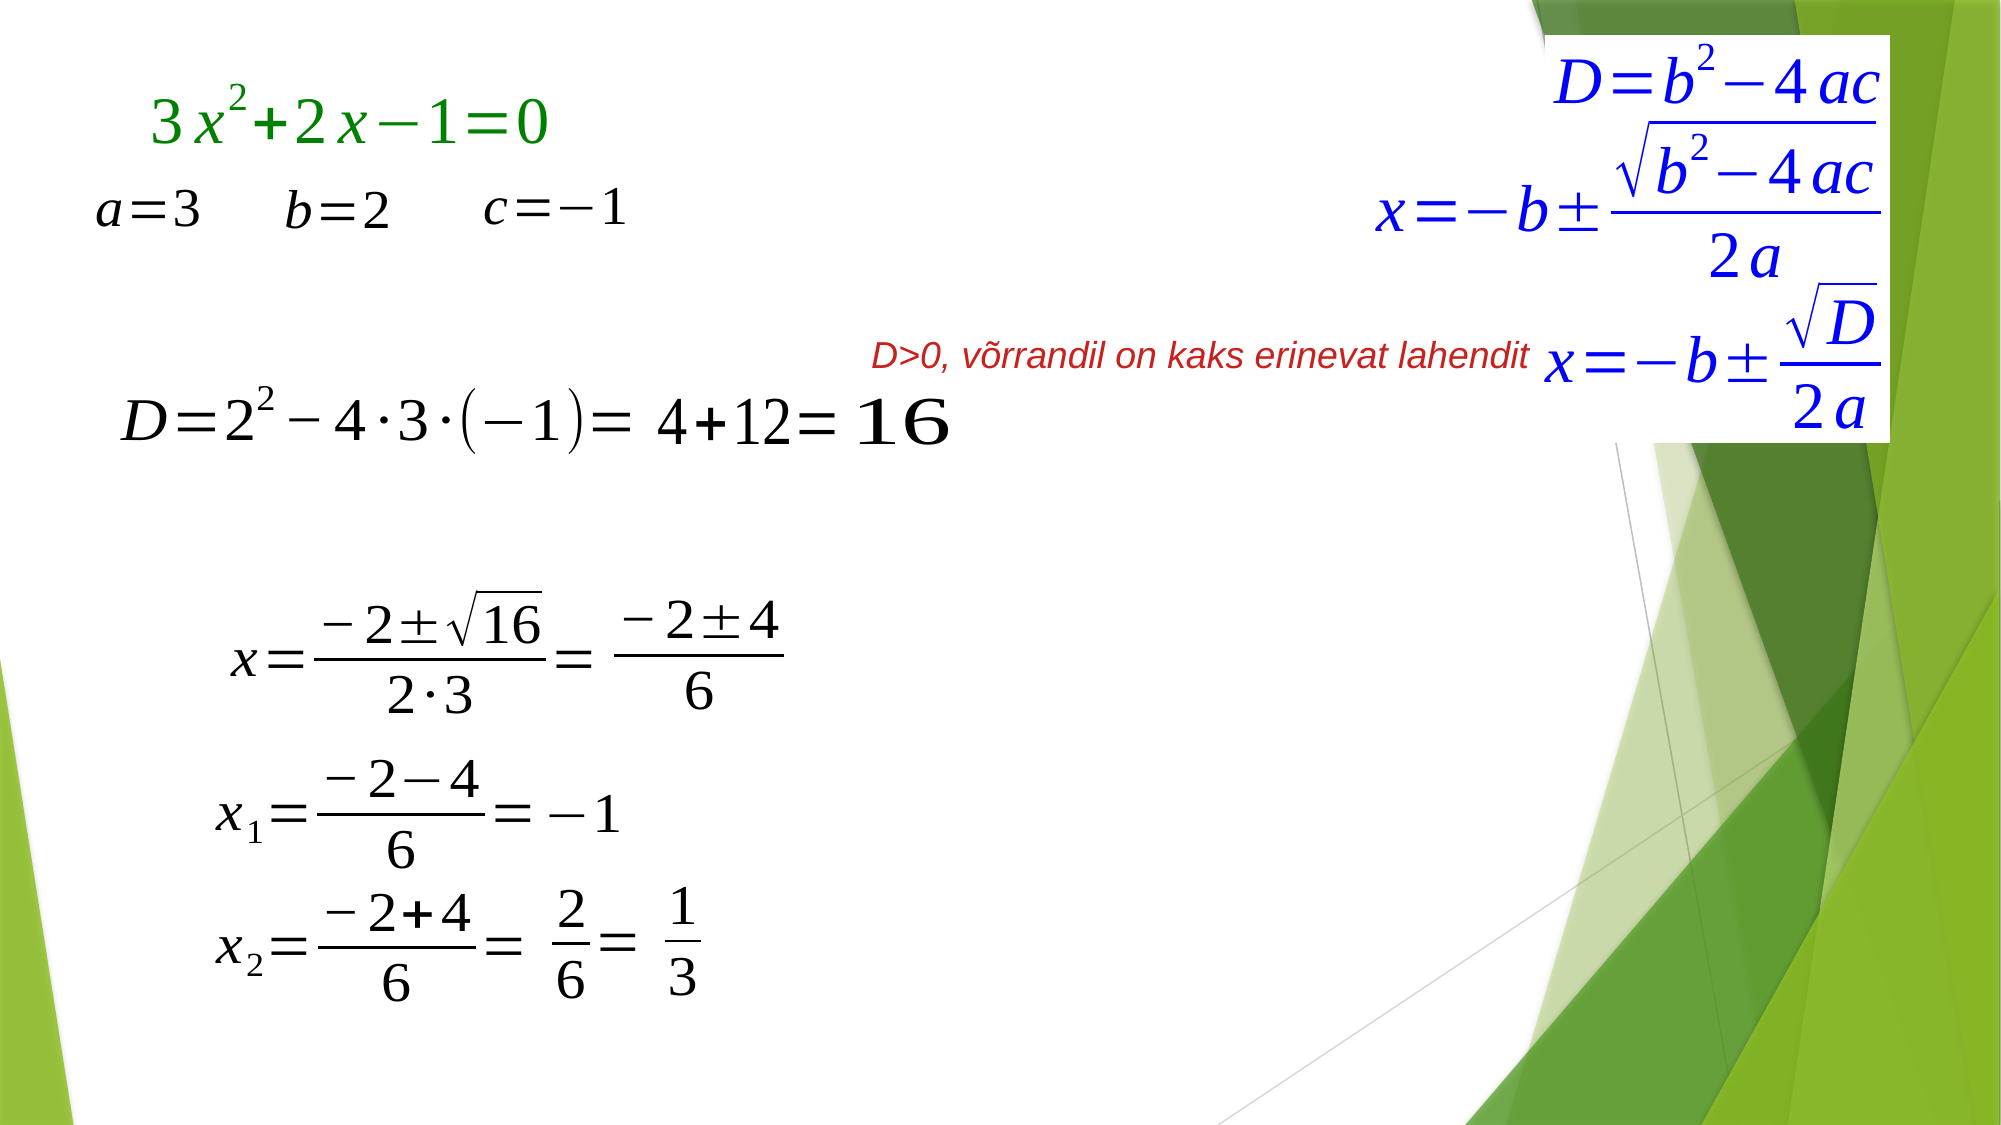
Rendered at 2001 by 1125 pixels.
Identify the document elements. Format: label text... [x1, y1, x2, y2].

chart [655, 874, 711, 1008]
chart [111, 378, 646, 458]
text_box D>0, võrrandil on kaks erinevat lahendit [856, 327, 1535, 384]
chart [1366, 34, 1891, 443]
chart [221, 588, 794, 727]
chart [206, 747, 650, 1014]
chart [649, 383, 965, 460]
chart [476, 175, 634, 237]
chart [88, 177, 208, 238]
chart [277, 180, 397, 241]
chart [144, 75, 558, 159]
